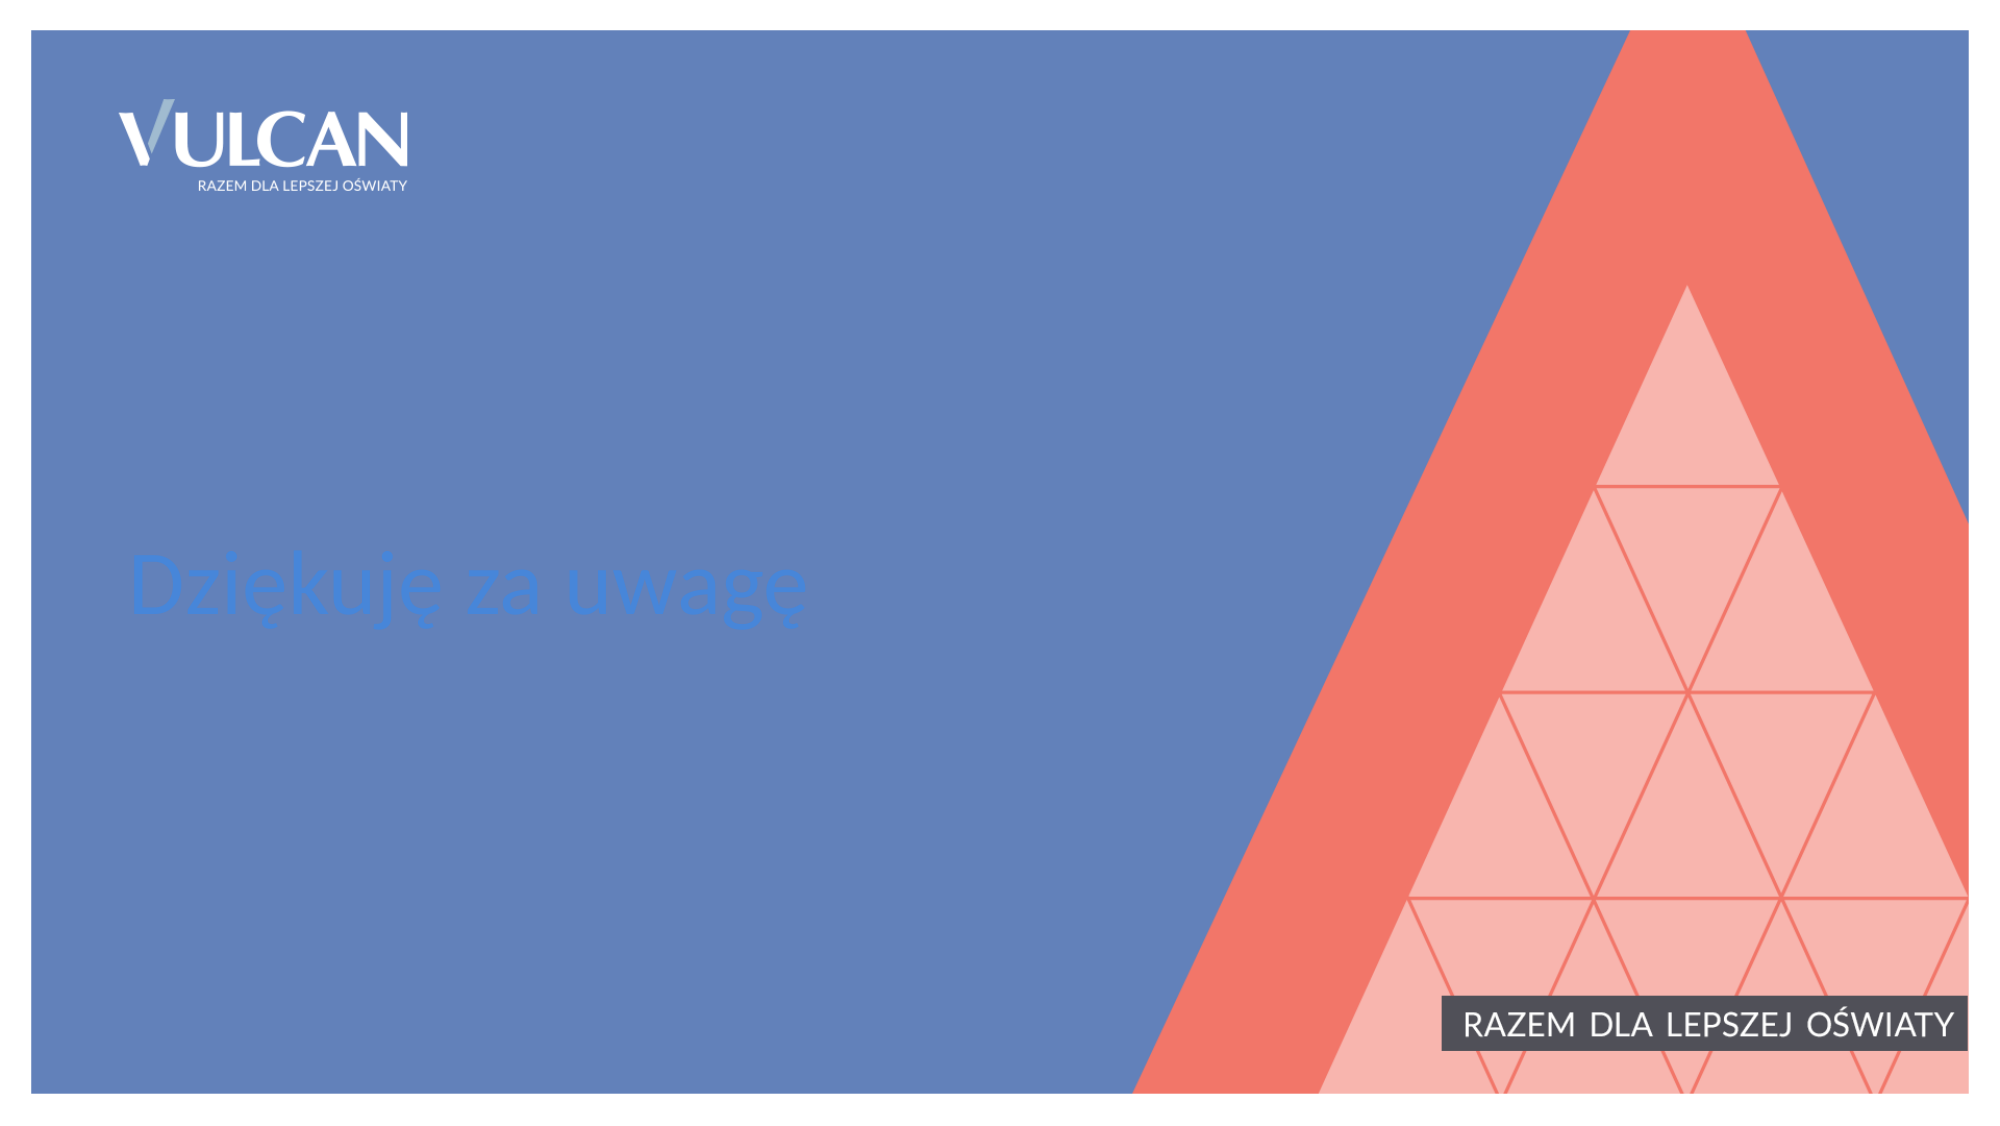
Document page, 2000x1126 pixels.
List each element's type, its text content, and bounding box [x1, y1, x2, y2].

picture [0, 0, 2000, 1125]
subtitle Dziękuję za uwagę [114, 515, 1237, 788]
